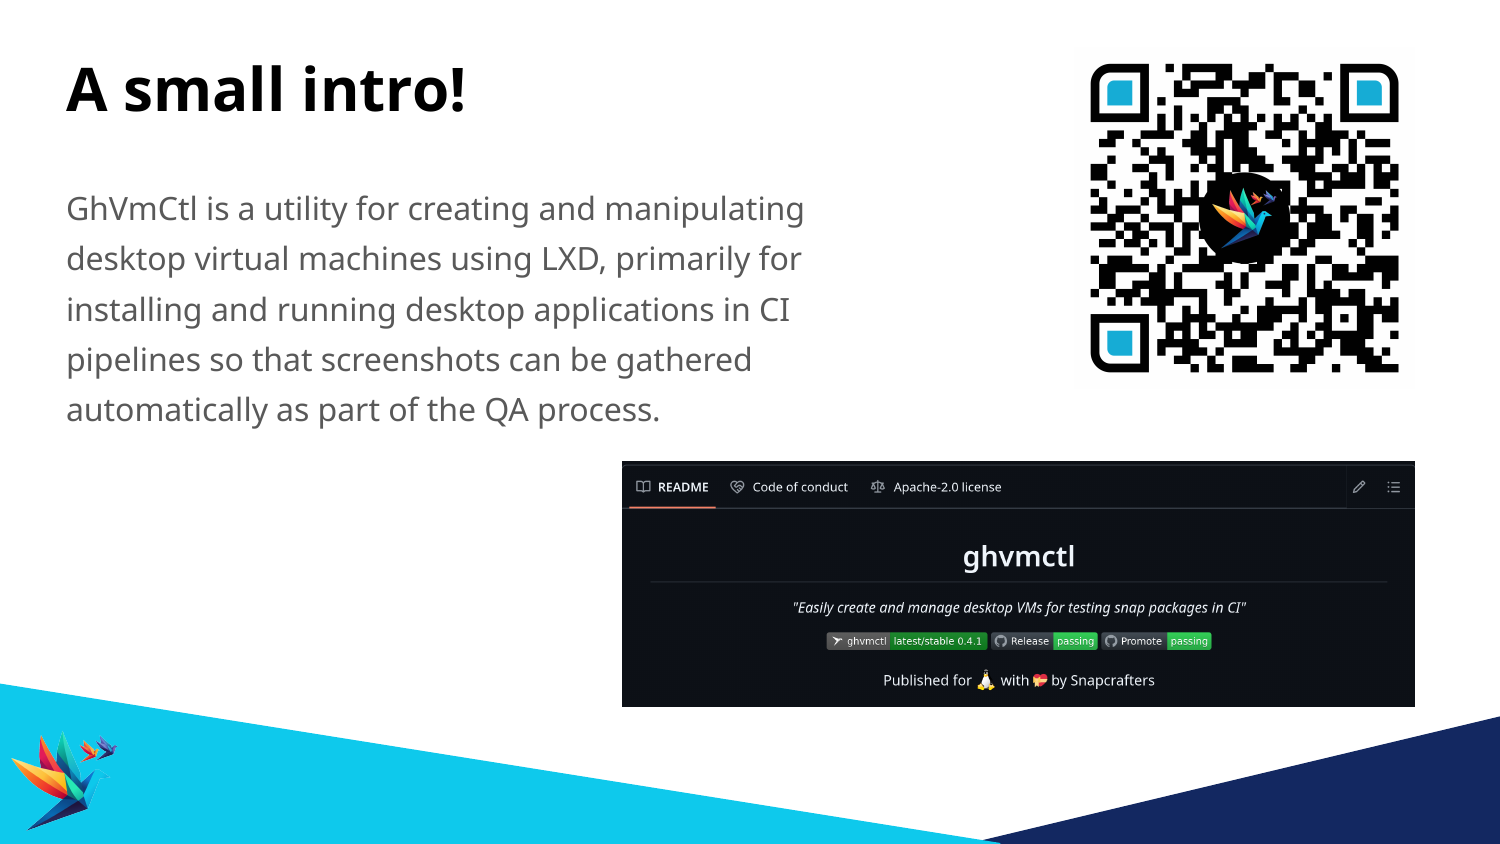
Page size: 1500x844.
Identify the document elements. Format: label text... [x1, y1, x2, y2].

picture [1074, 47, 1415, 389]
picture [622, 461, 1415, 707]
title A small intro! [51, 31, 1449, 144]
picture [0, 717, 127, 844]
list GhVmCtl is a utility for creating and manipulating desktop virtual machines using LXD, primarily for installing and running desktop applications in CI pipelines so that screenshots can be gathered automatically as part of the QA process. [51, 164, 844, 454]
